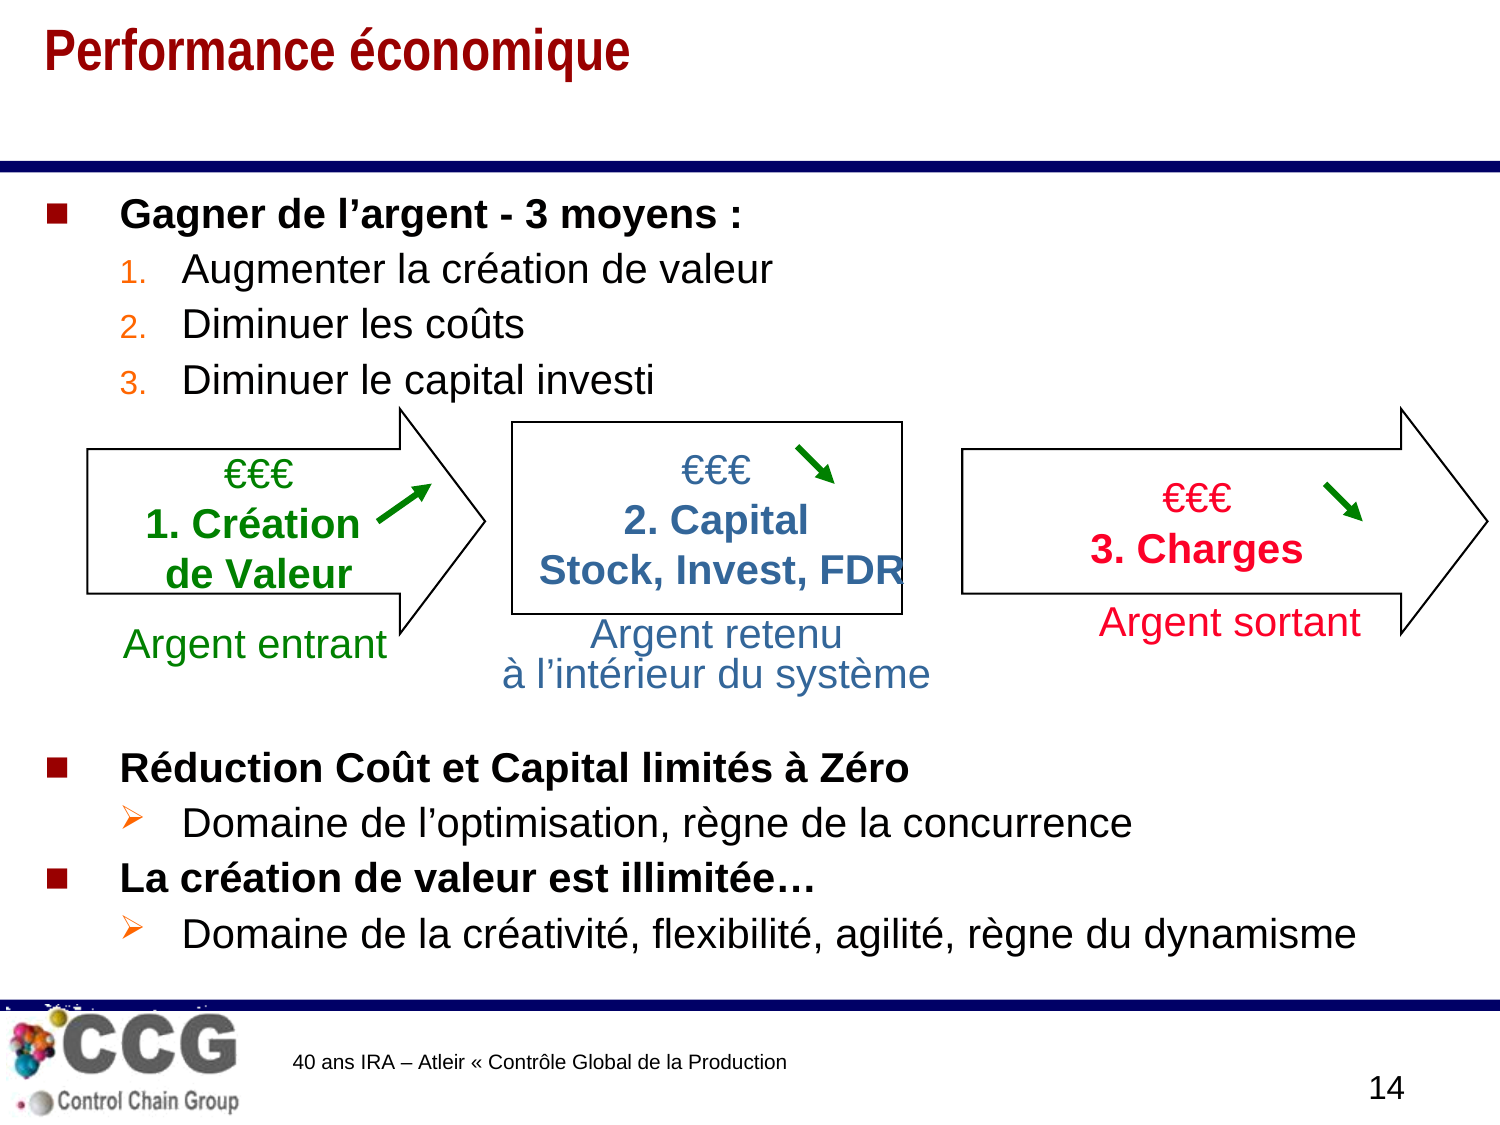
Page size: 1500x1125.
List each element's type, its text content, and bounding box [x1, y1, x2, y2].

title Performance économique [29, 12, 1471, 138]
list Gagner de l’argent - 3 moyens : Augmenter la création de valeur Diminuer les coûts Diminuer le capital investi Réduction Coût et Capital limités à Zéro Domaine de l’optimisation, règne de la concurrence La création de valeur est illimitée… Domaine de la créativité, flexibilité, agilité, règne du dynamisme [29, 184, 1471, 989]
picture [6, 1004, 243, 1124]
text_box Argent sortant [1083, 596, 1377, 652]
text_box Argent retenu à l’intérieur du système [486, 609, 947, 705]
text_box €€€ 2. Capital Stock, Invest, FDR [512, 421, 902, 609]
text_box €€€ 1. Création de Valeur [87, 408, 486, 630]
text_box Argent entrant [107, 619, 403, 675]
text_box €€€ 3. Charges [962, 408, 1488, 634]
